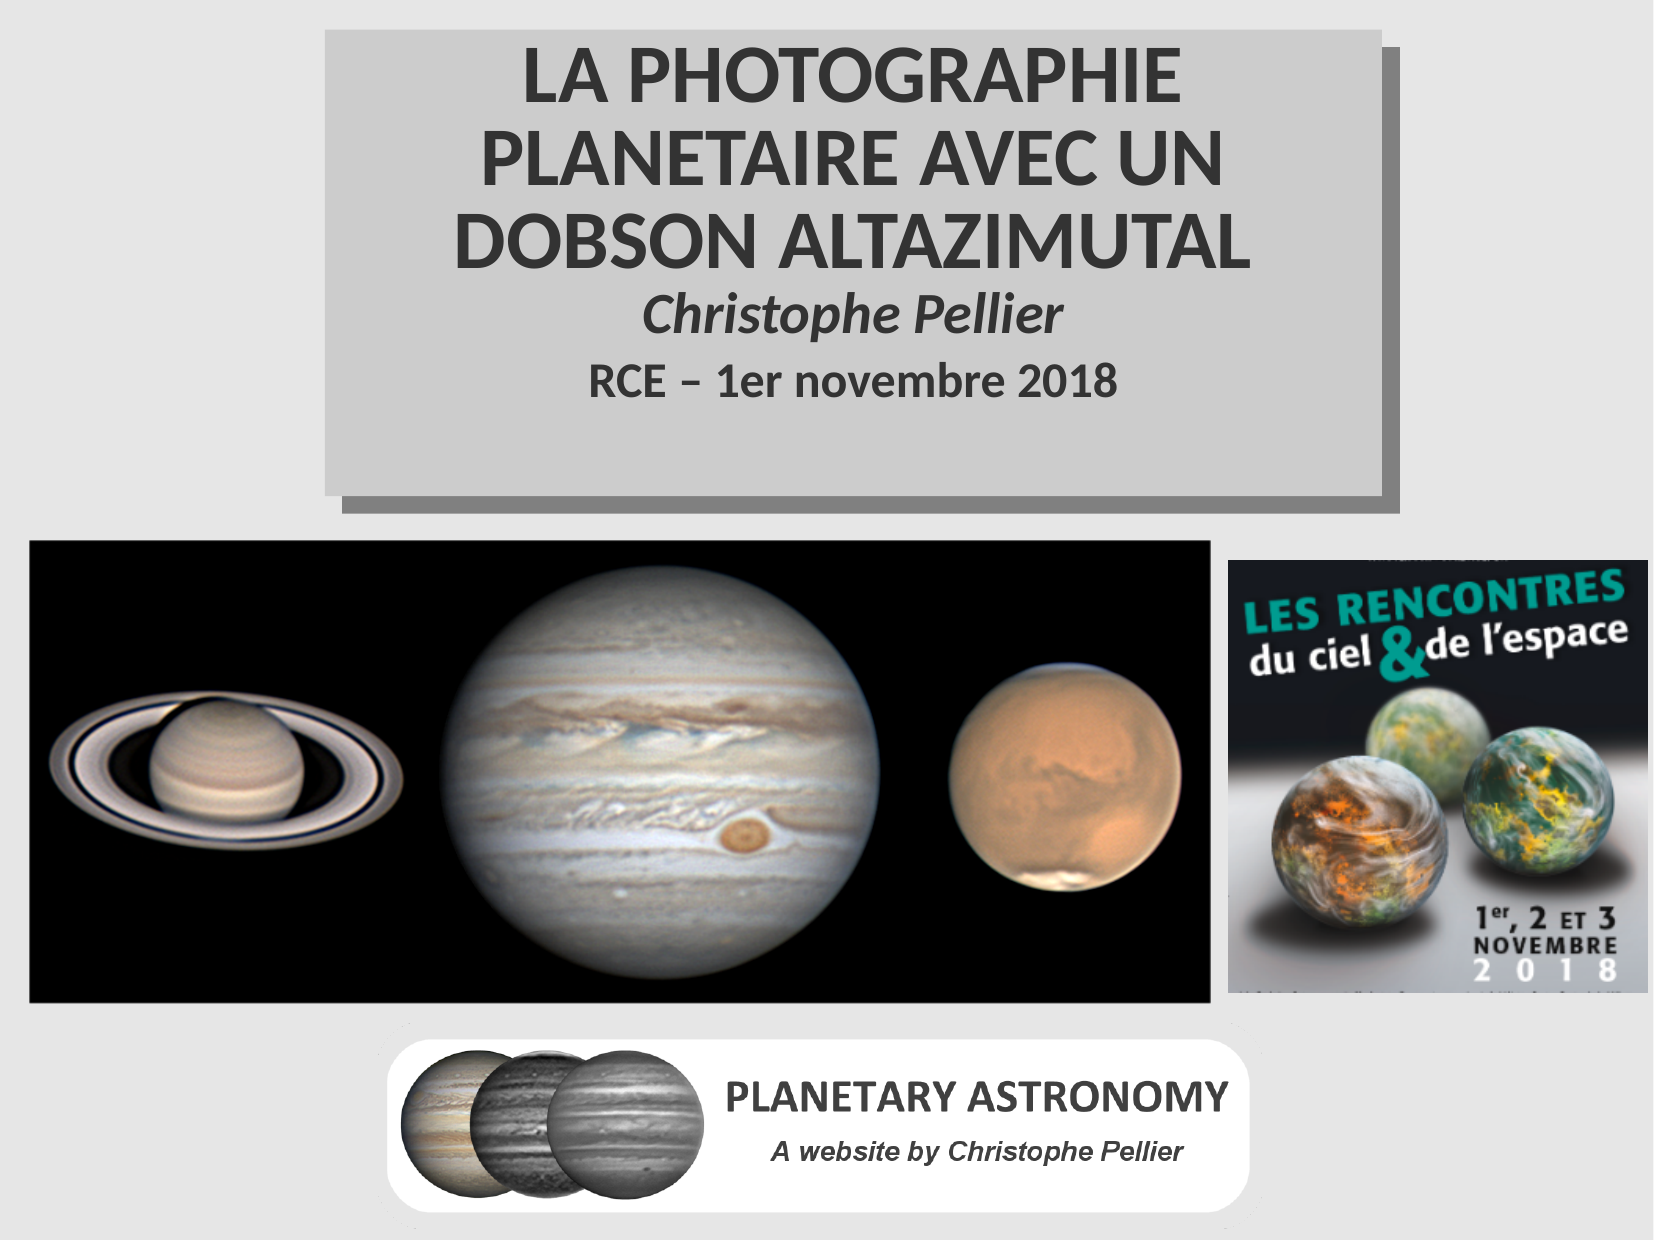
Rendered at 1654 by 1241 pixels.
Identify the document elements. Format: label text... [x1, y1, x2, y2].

text_box LA PHOTOGRAPHIE PLANETAIRE AVEC UN DOBSON ALTAZIMUTAL Christophe Pellier RCE – 1er novembre 2018 [324, 29, 1382, 497]
picture [376, 1021, 1262, 1229]
picture [29, 540, 1211, 1004]
picture [1228, 560, 1648, 993]
